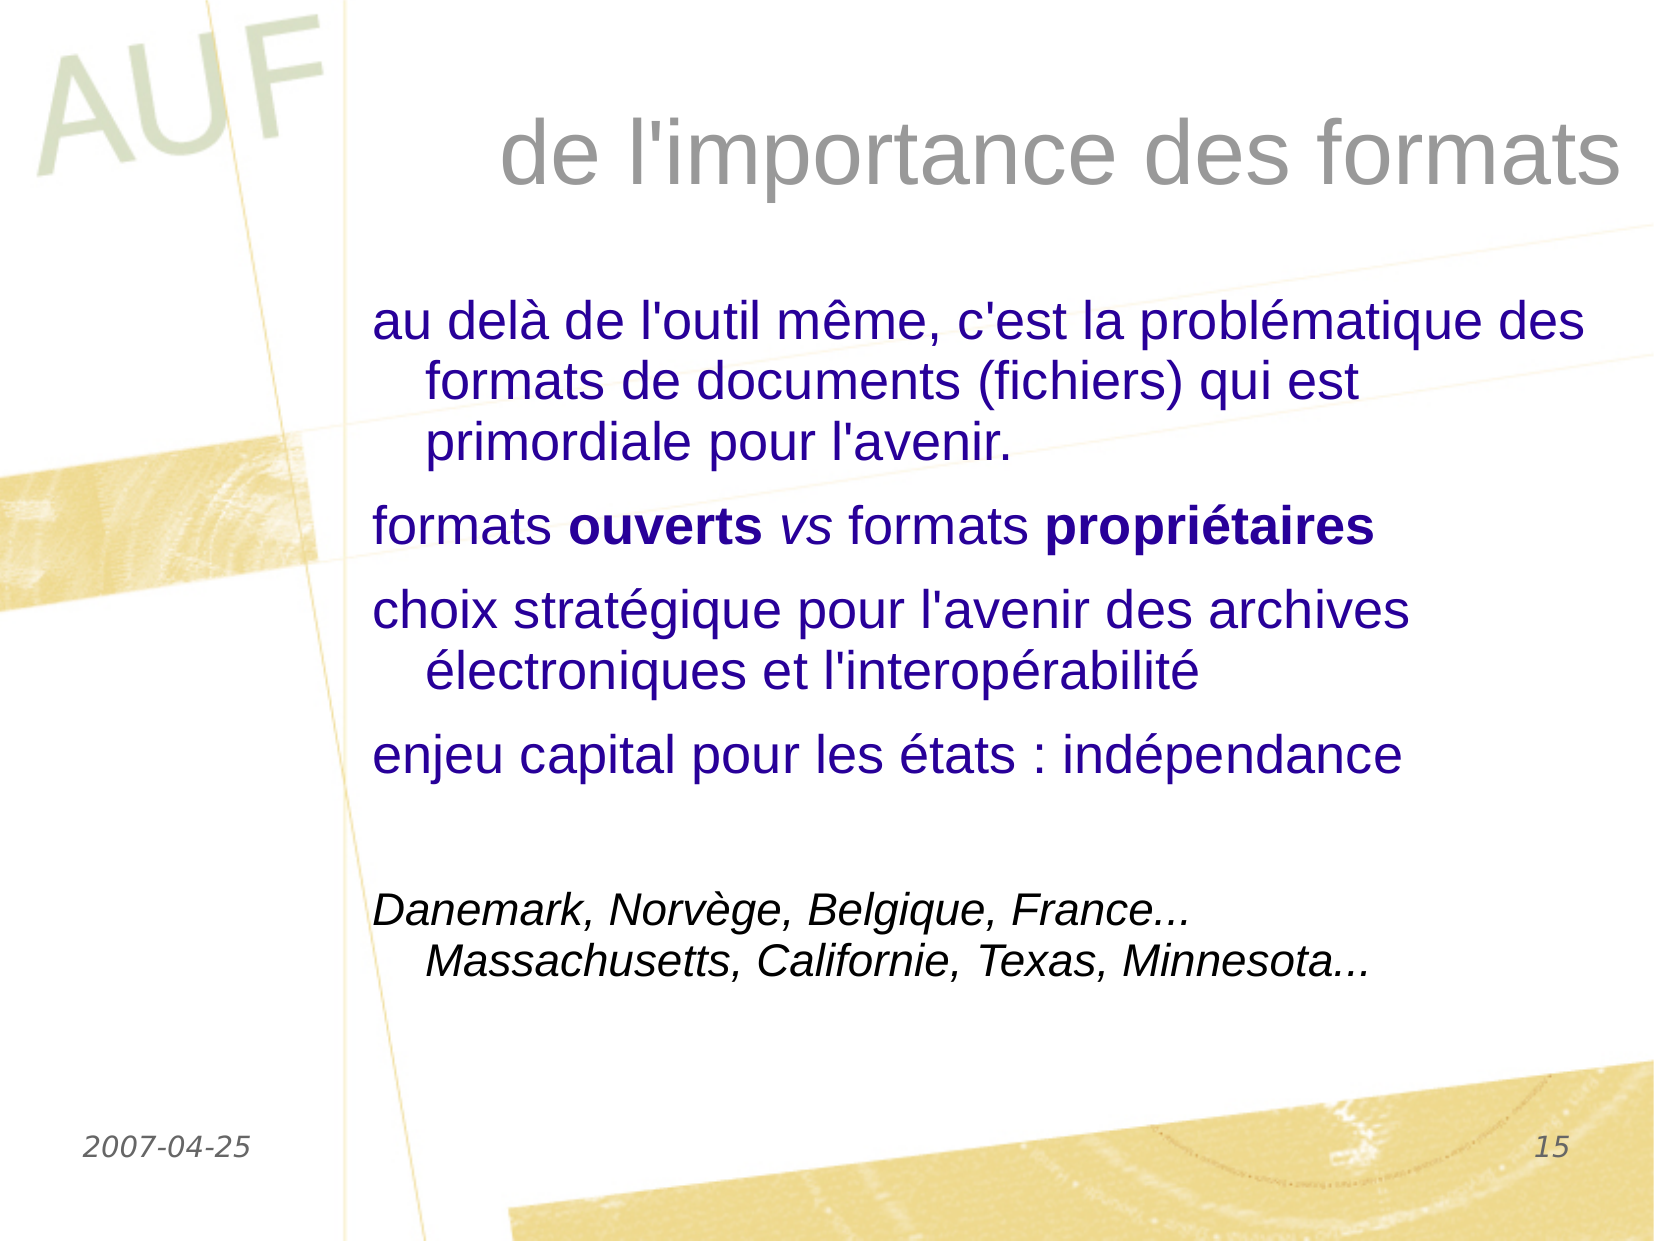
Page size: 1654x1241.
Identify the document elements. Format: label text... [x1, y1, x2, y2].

title de l'importance des formats [354, 56, 1625, 250]
picture [0, 0, 1654, 1241]
list au delà de l'outil même, c'est la problématique des formats de documents (fichiers) qui est primordiale pour l'avenir. formats ouverts vs formats propriétaires choix stratégique pour l'avenir des archives électroniques et l'interopérabilité enjeu capital pour les états : indépendance Danemark, Norvège, Belgique, France... Massachusetts, Californie, Texas, Minnesota... [354, 290, 1625, 1094]
